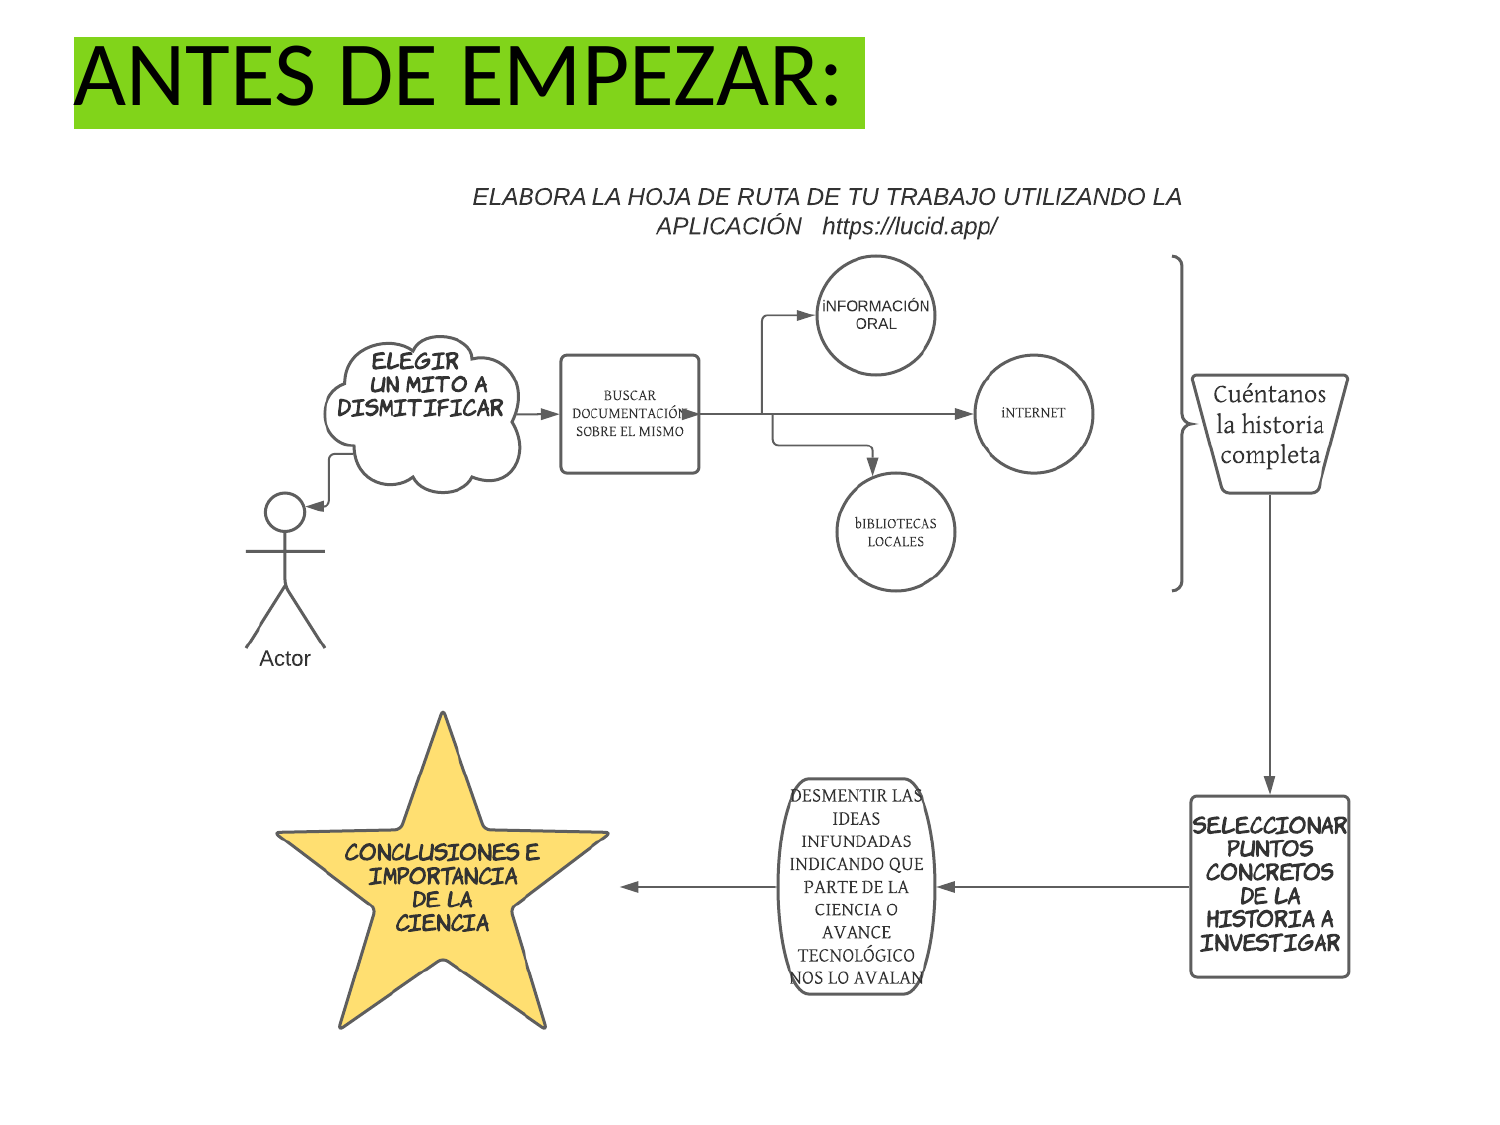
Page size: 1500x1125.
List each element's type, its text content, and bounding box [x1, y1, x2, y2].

picture [127, 137, 1388, 1103]
text_box ANTES DE EMPEZAR: [59, 29, 1447, 137]
